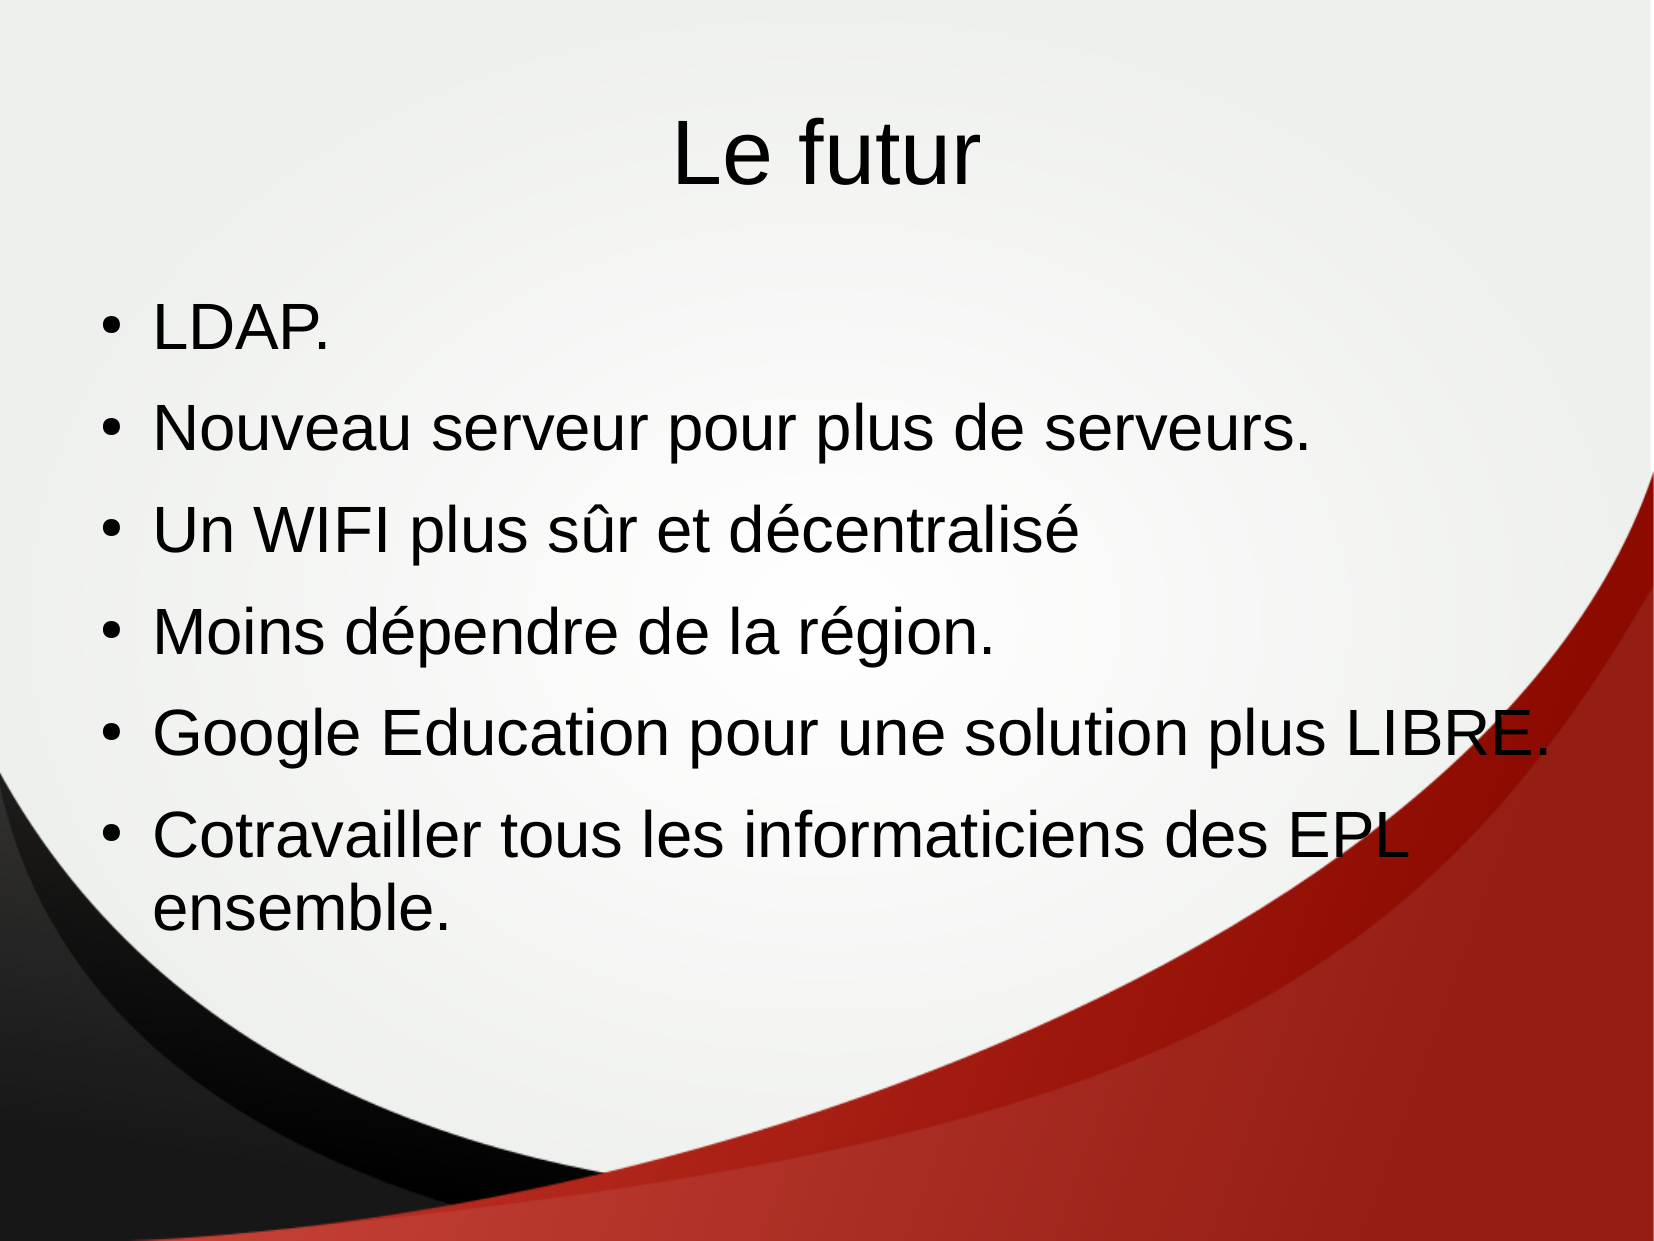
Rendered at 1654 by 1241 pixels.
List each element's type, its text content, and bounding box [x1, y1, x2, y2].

title Le futur [82, 49, 1571, 257]
picture [0, 0, 1654, 1241]
list LDAP. Nouveau serveur pour plus de serveurs. Un WIFI plus sûr et décentralisé Moins dépendre de la région. Google Education pour une solution plus LIBRE. Cotravailler tous les informaticiens des EPL ensemble. [82, 290, 1571, 1010]
